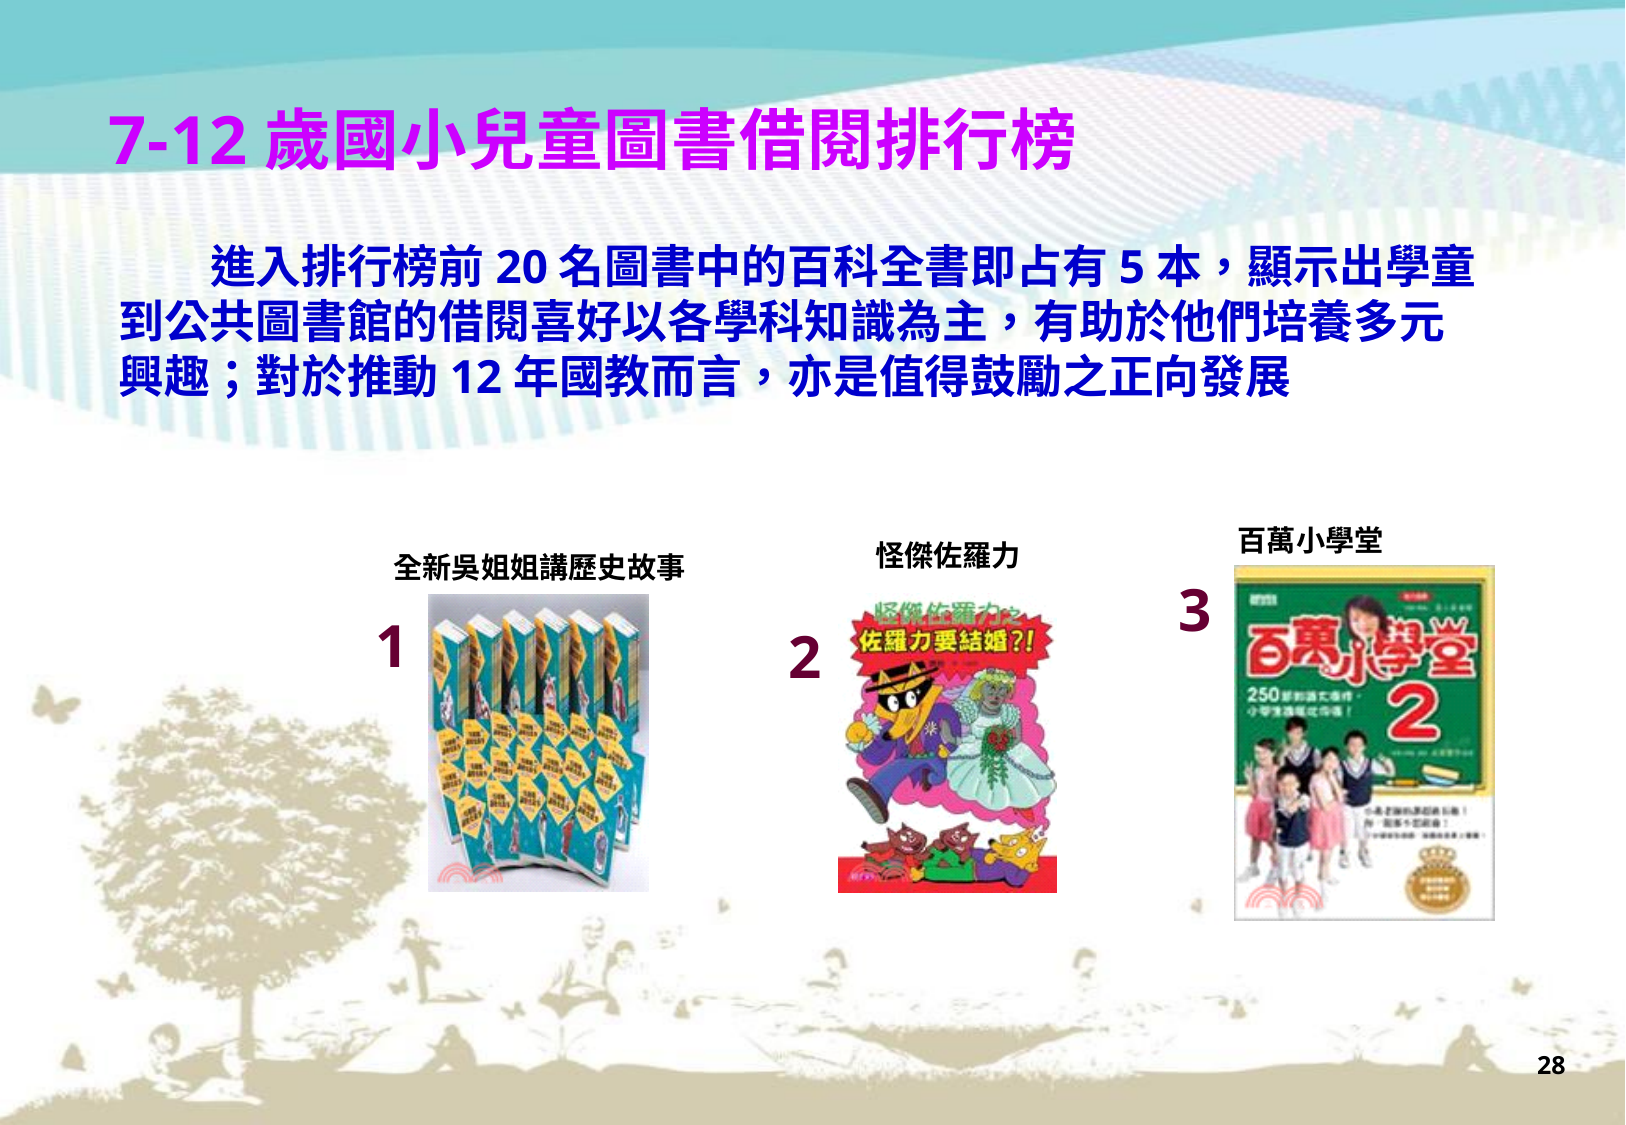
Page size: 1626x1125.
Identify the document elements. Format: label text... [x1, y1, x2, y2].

picture [0, 0, 1625, 1125]
text_box 1 [360, 601, 424, 687]
text_box 進入排行榜前20名圖書中的百科全書即占有5本，顯示出學童到公共圖書館的借閱喜好以各學科知識為主，有助於他們培養多元興趣；對於推動12年國教而言，亦是值得鼓勵之正向發展 [103, 208, 1499, 433]
text_box 7-12歲國小兒童圖書借閱排行榜 [93, 89, 1093, 185]
text_box 2 [773, 612, 838, 699]
text_box 怪傑佐羅力 [860, 530, 1037, 581]
text_box 百萬小學堂 [1222, 515, 1399, 565]
text_box 全新吳姐姐講歷史故事 [378, 542, 701, 592]
text_box 3 [1163, 565, 1227, 651]
